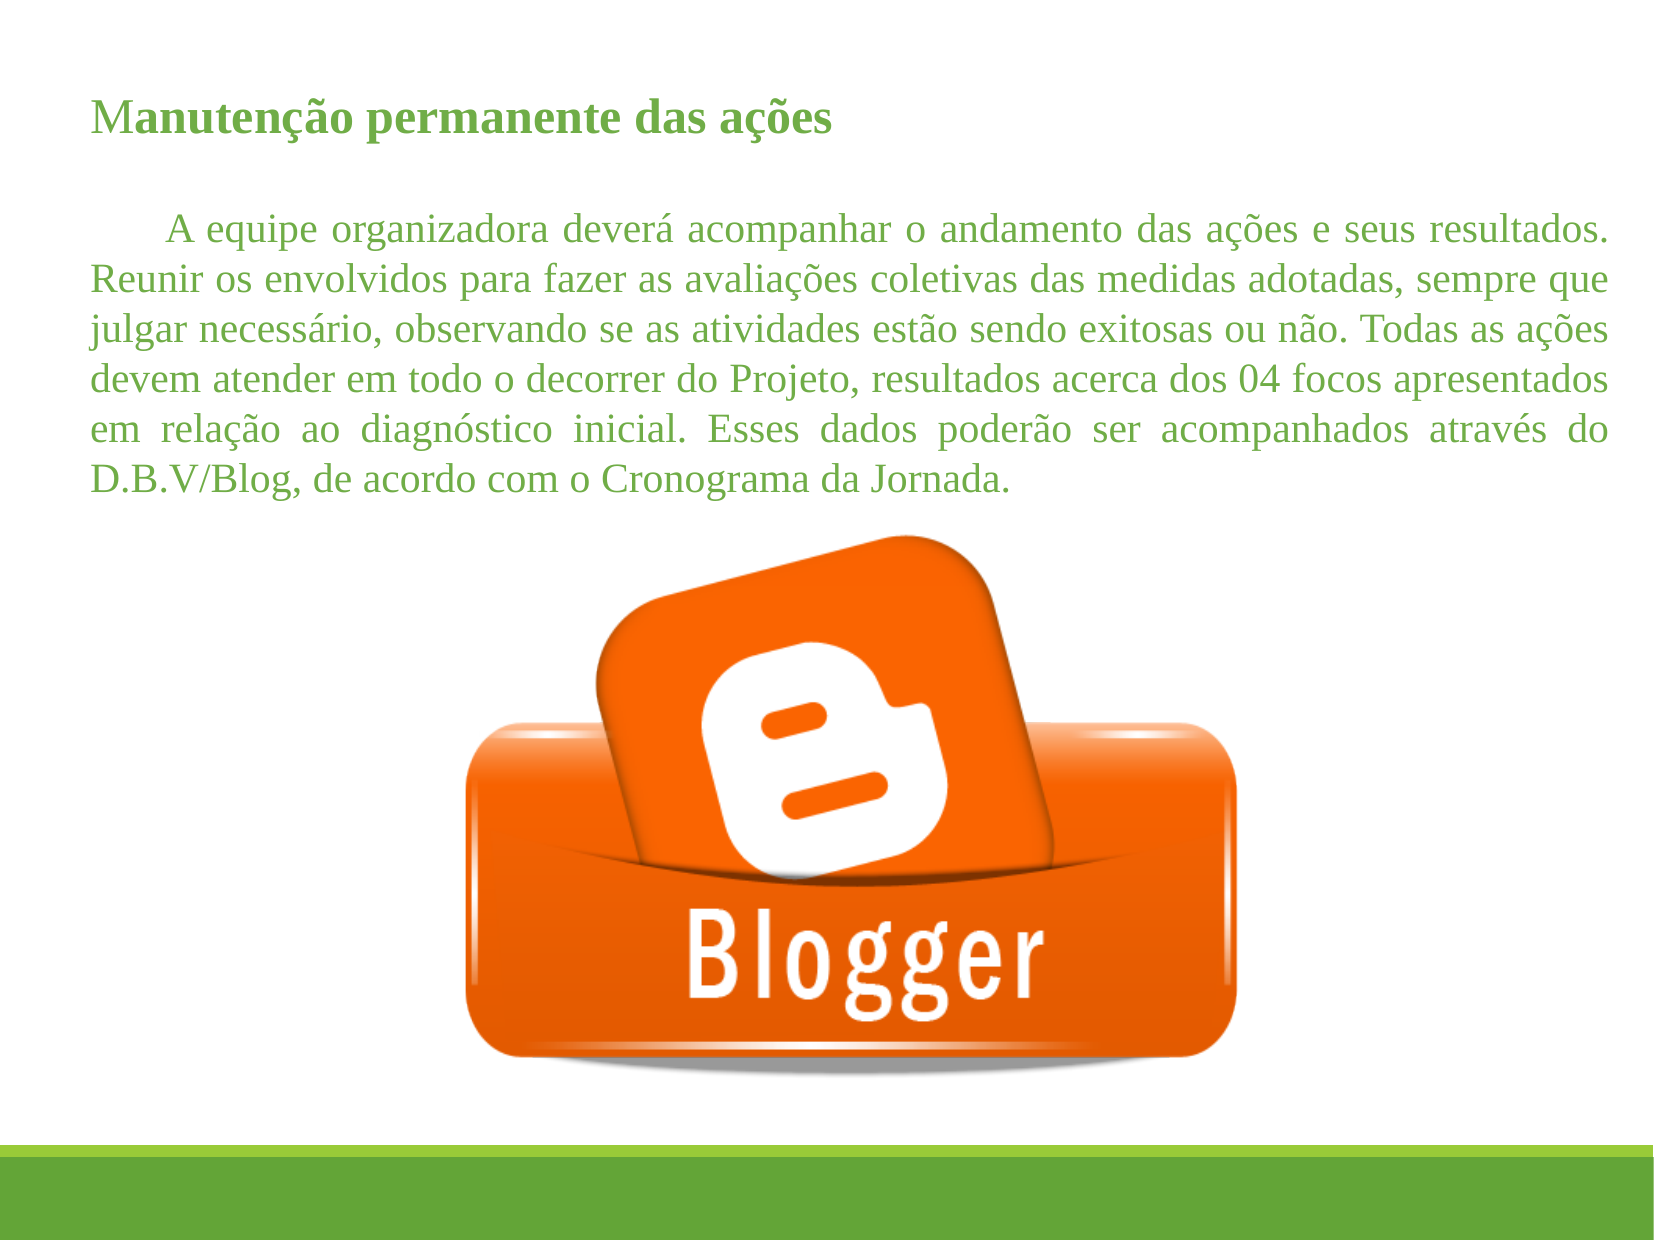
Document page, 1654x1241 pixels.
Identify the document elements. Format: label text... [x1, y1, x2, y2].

text_box Manutenção permanente das ações A equipe organizadora deverá acompanhar o andamento das ações e seus resultados. Reunir os envolvidos para fazer as avaliações coletivas das medidas adotadas, sempre que julgar necessário, observando se as atividades estão sendo exitosas ou não. Todas as ações devem atender em todo o decorrer do Projeto, resultados acerca dos 04 focos apresentados em relação ao diagnóstico inicial. Esses dados poderão ser acompanhados através do D.B.V/Blog, de acordo com o Cronograma da Jornada. [75, 76, 1626, 571]
picture [450, 399, 1251, 1200]
